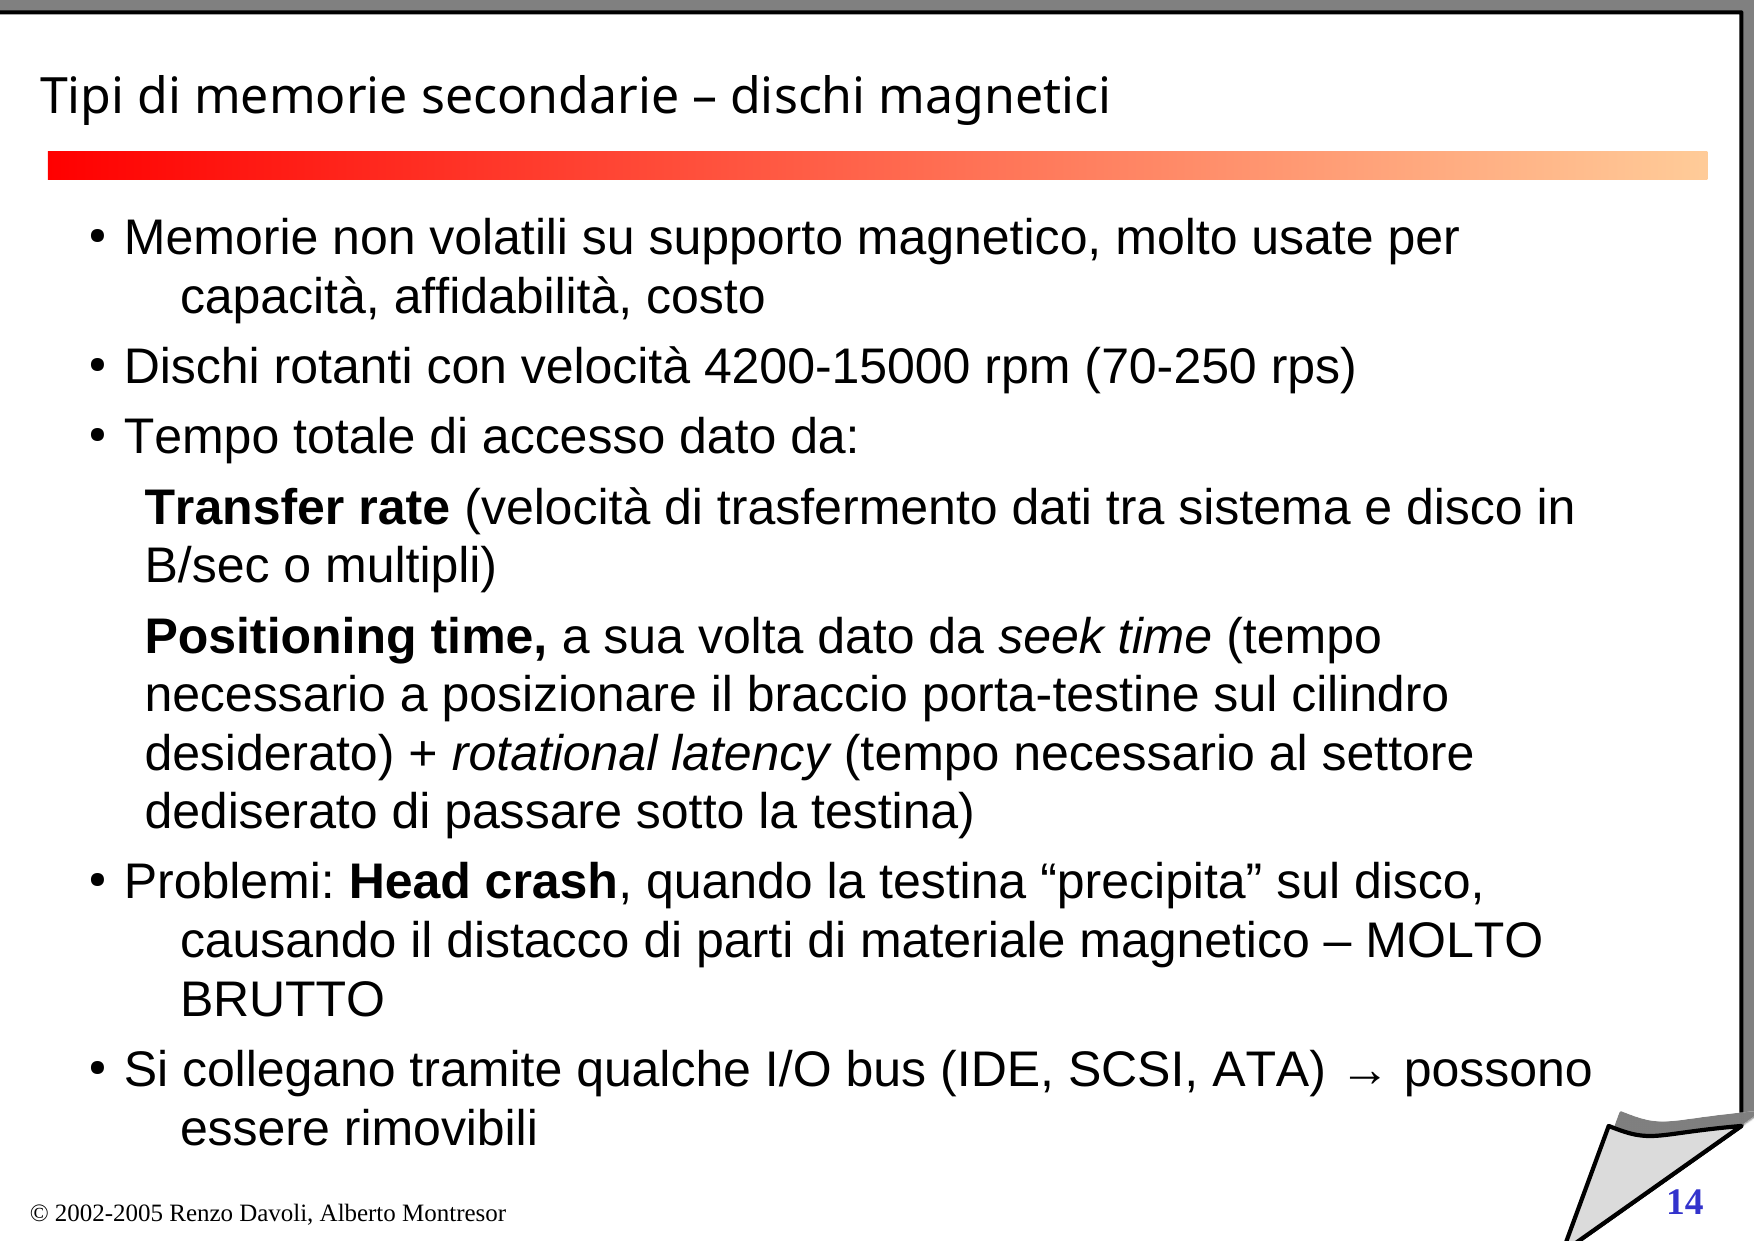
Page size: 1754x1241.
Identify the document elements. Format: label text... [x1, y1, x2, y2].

text_box Memorie non volatili su supporto magnetico, molto usate per capacità, affidabilità, costo Dischi rotanti con velocità 4200-15000 rpm (70-250 rps) Tempo totale di accesso dato da: Transfer rate (velocità di trasfermento dati tra sistema e disco in B/sec o multipli) Positioning time, a sua volta dato da seek time (tempo necessario a posizionare il braccio porta-testine sul cilindro desiderato) + rotational latency (tempo necessario al settore dediserato di passare sotto la testina) Problemi: Head crash, quando la testina “precipita” sul disco, causando il distacco di parti di materiale magnetico – MOLTO BRUTTO Si collegano tramite qualche I/O bus (IDE, SCSI, ATA) → possono essere rimovibili [88, 206, 1595, 1219]
title Tipi di memorie secondarie – dischi magnetici [40, 49, 1714, 144]
